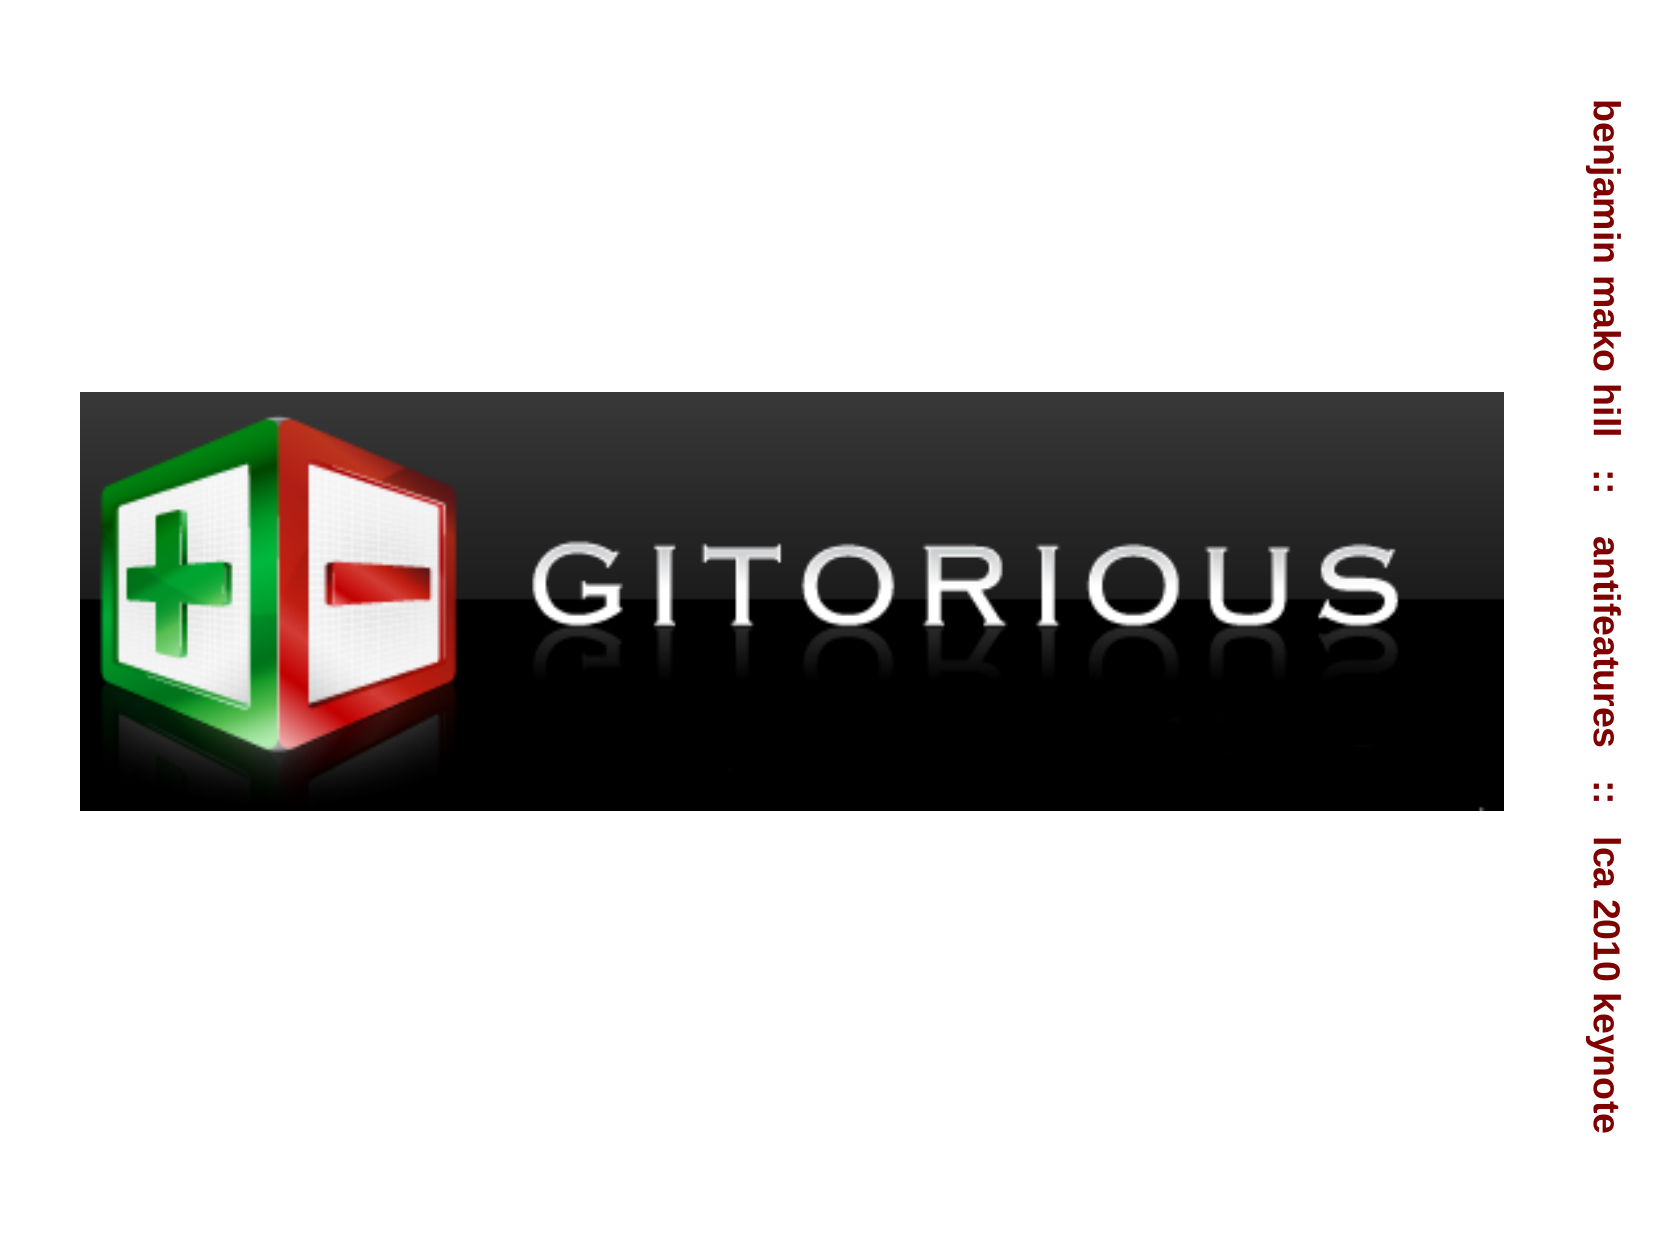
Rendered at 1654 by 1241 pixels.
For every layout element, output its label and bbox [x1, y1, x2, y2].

picture [80, 392, 1504, 812]
